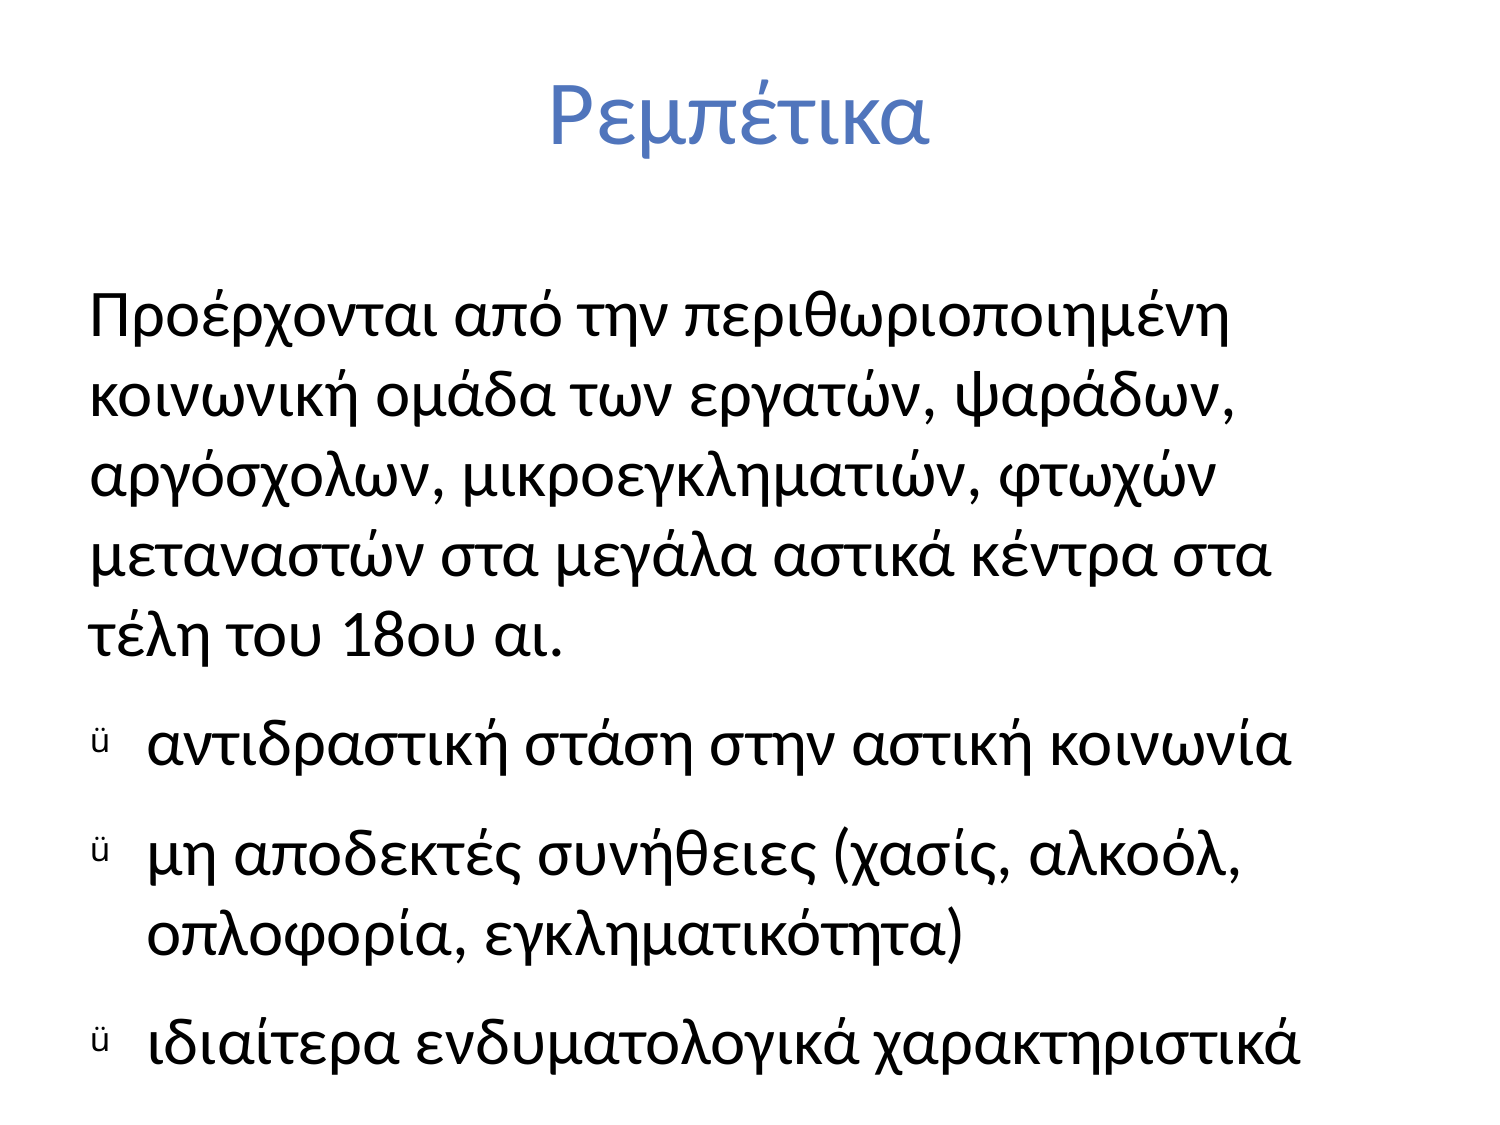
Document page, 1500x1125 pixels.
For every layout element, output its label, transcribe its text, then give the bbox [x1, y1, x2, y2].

list Προέρχονται από την περιθωριοποιημένη κοινωνική ομάδα των εργατών, ψαράδων, αργόσχολων, μικροεγκληματιών, φτωχών μεταναστών στα μεγάλα αστικά κέντρα στα τέλη του 18ου αι. αντιδραστική στάση στην αστική κοινωνία μη αποδεκτές συνήθειες (χασίς, αλκοόλ, οπλοφορία, εγκληματικότητα) ιδιαίτερα ενδυματολογικά χαρακτηριστικά περιθωρικαό λεξιλόγιο με τουρκική ή ιταλική προέλευση Πετρόπουλος (1990, 1996) [75, 262, 1425, 1005]
title Ρεμπέτικα [75, 45, 1425, 233]
